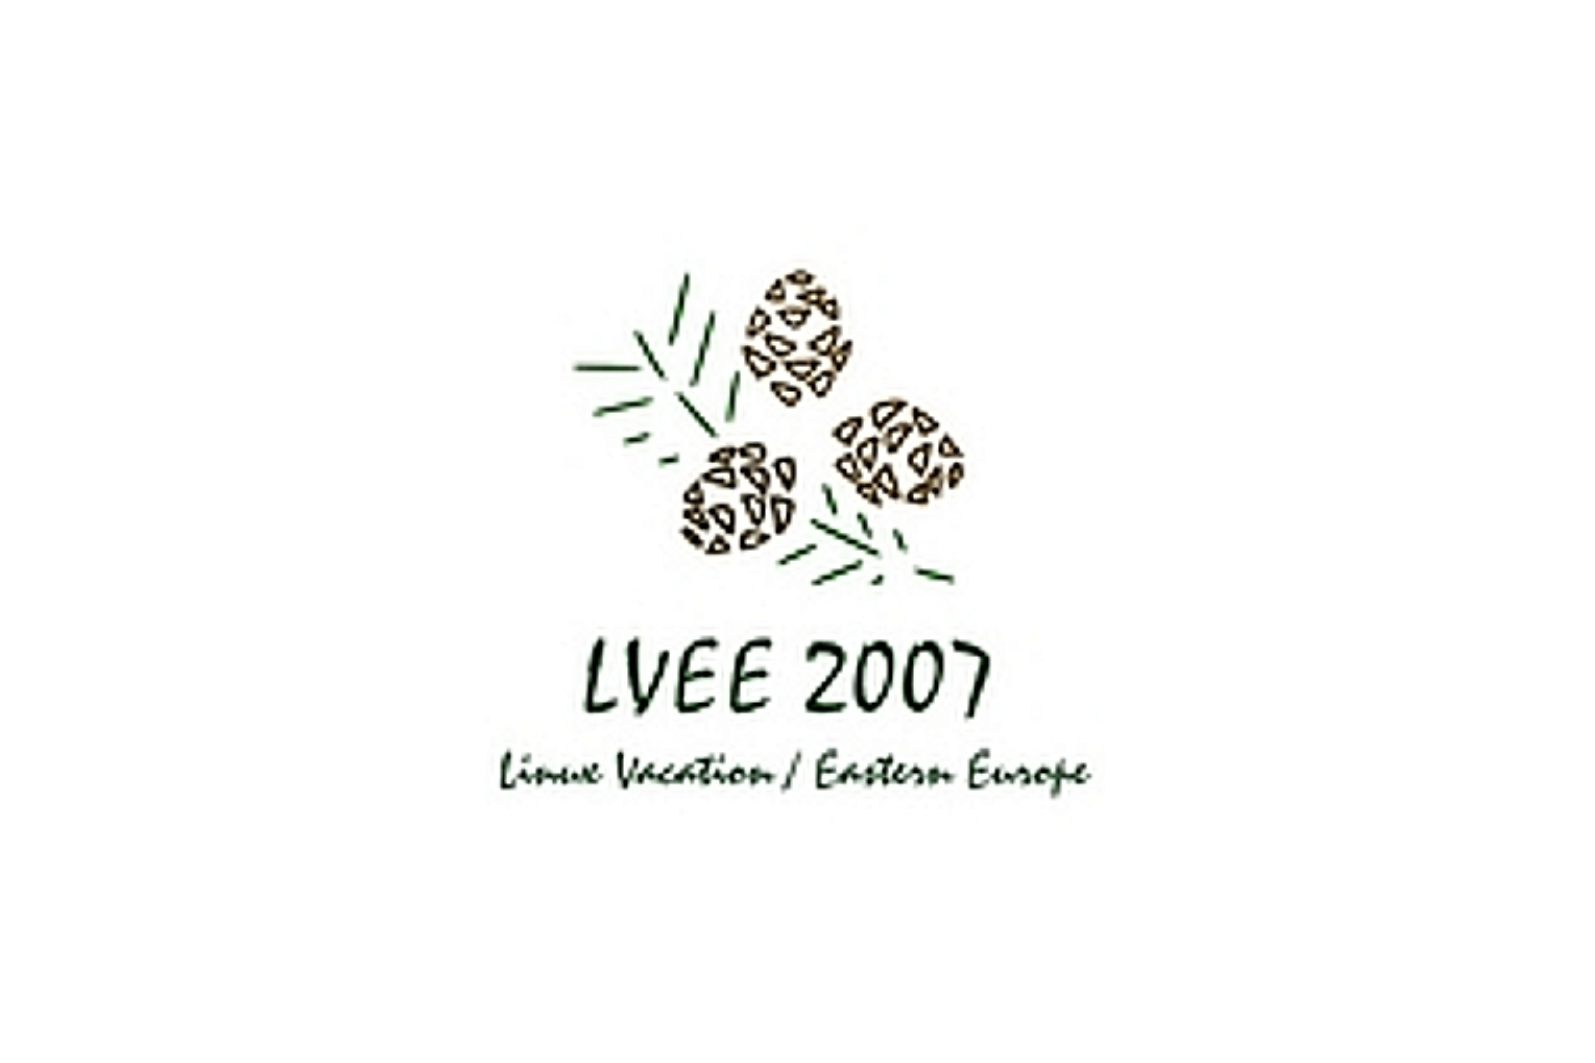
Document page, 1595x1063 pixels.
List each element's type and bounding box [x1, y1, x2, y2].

picture [480, 223, 1106, 824]
